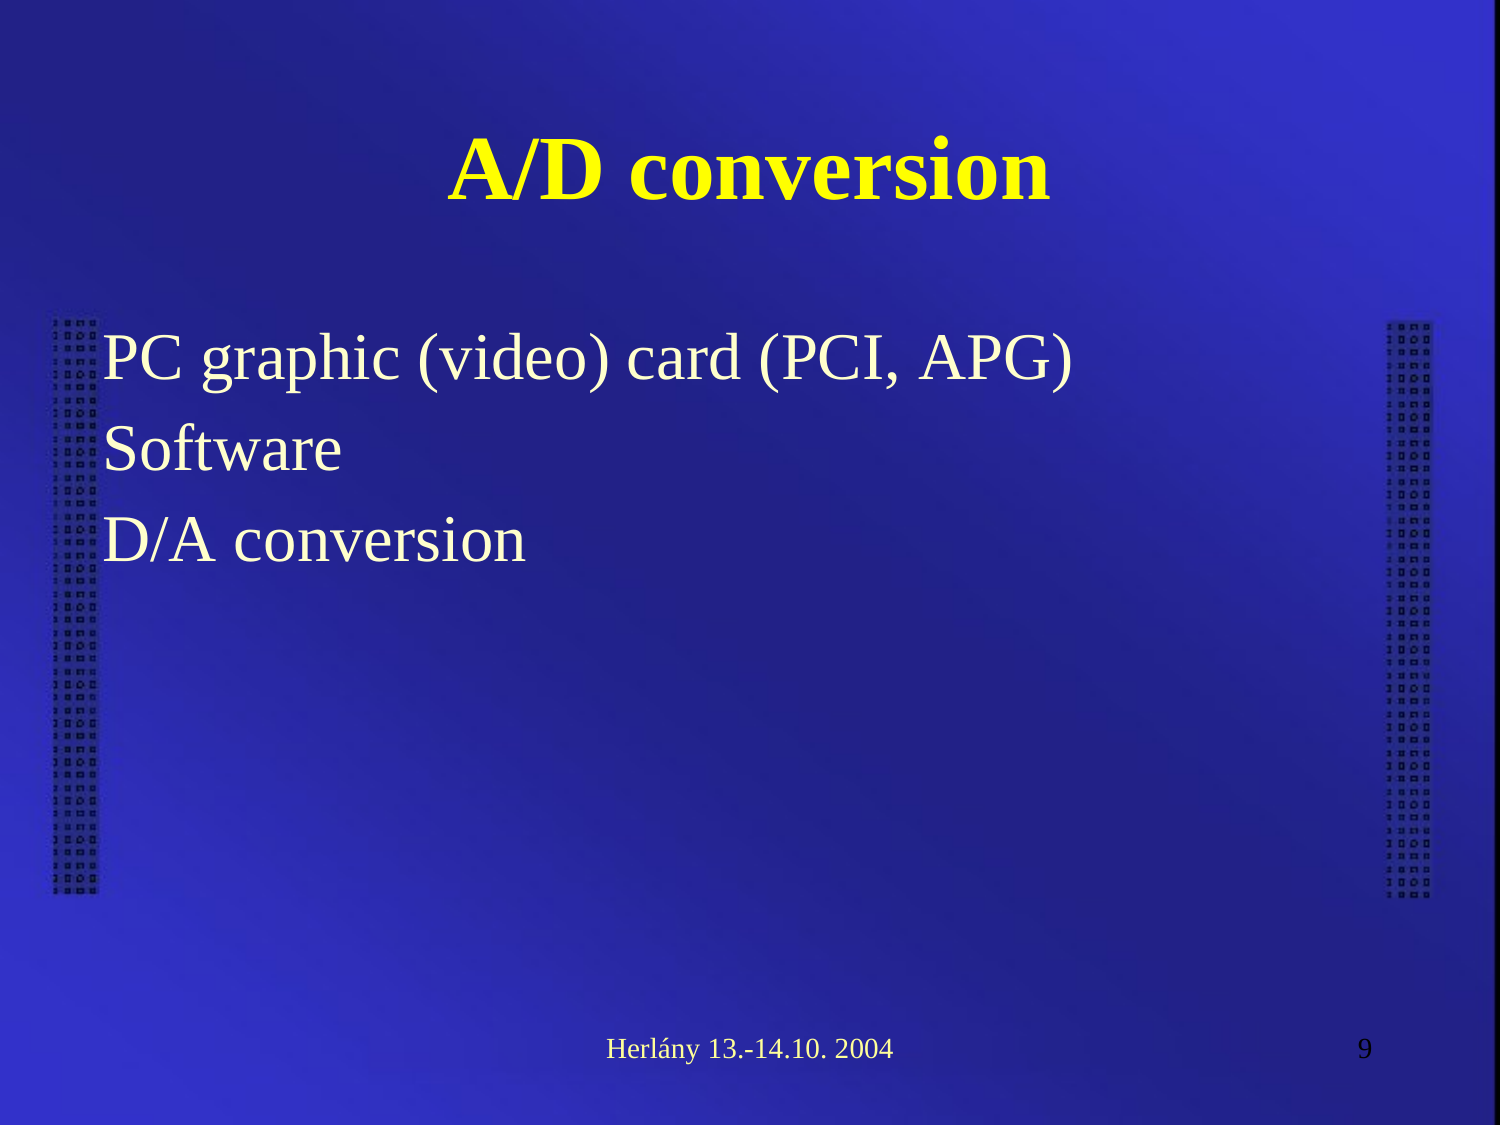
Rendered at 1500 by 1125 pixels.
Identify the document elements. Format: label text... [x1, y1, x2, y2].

list PC graphic (video) card (PCI, APG) Software D/A conversion [87, 312, 1438, 988]
picture [0, 0, 1500, 1125]
text_box 15 [1074, 1024, 1388, 1073]
text_box Herlány 13.-14.10. 2004 [512, 1024, 988, 1073]
title A/D conversion [112, 74, 1388, 263]
